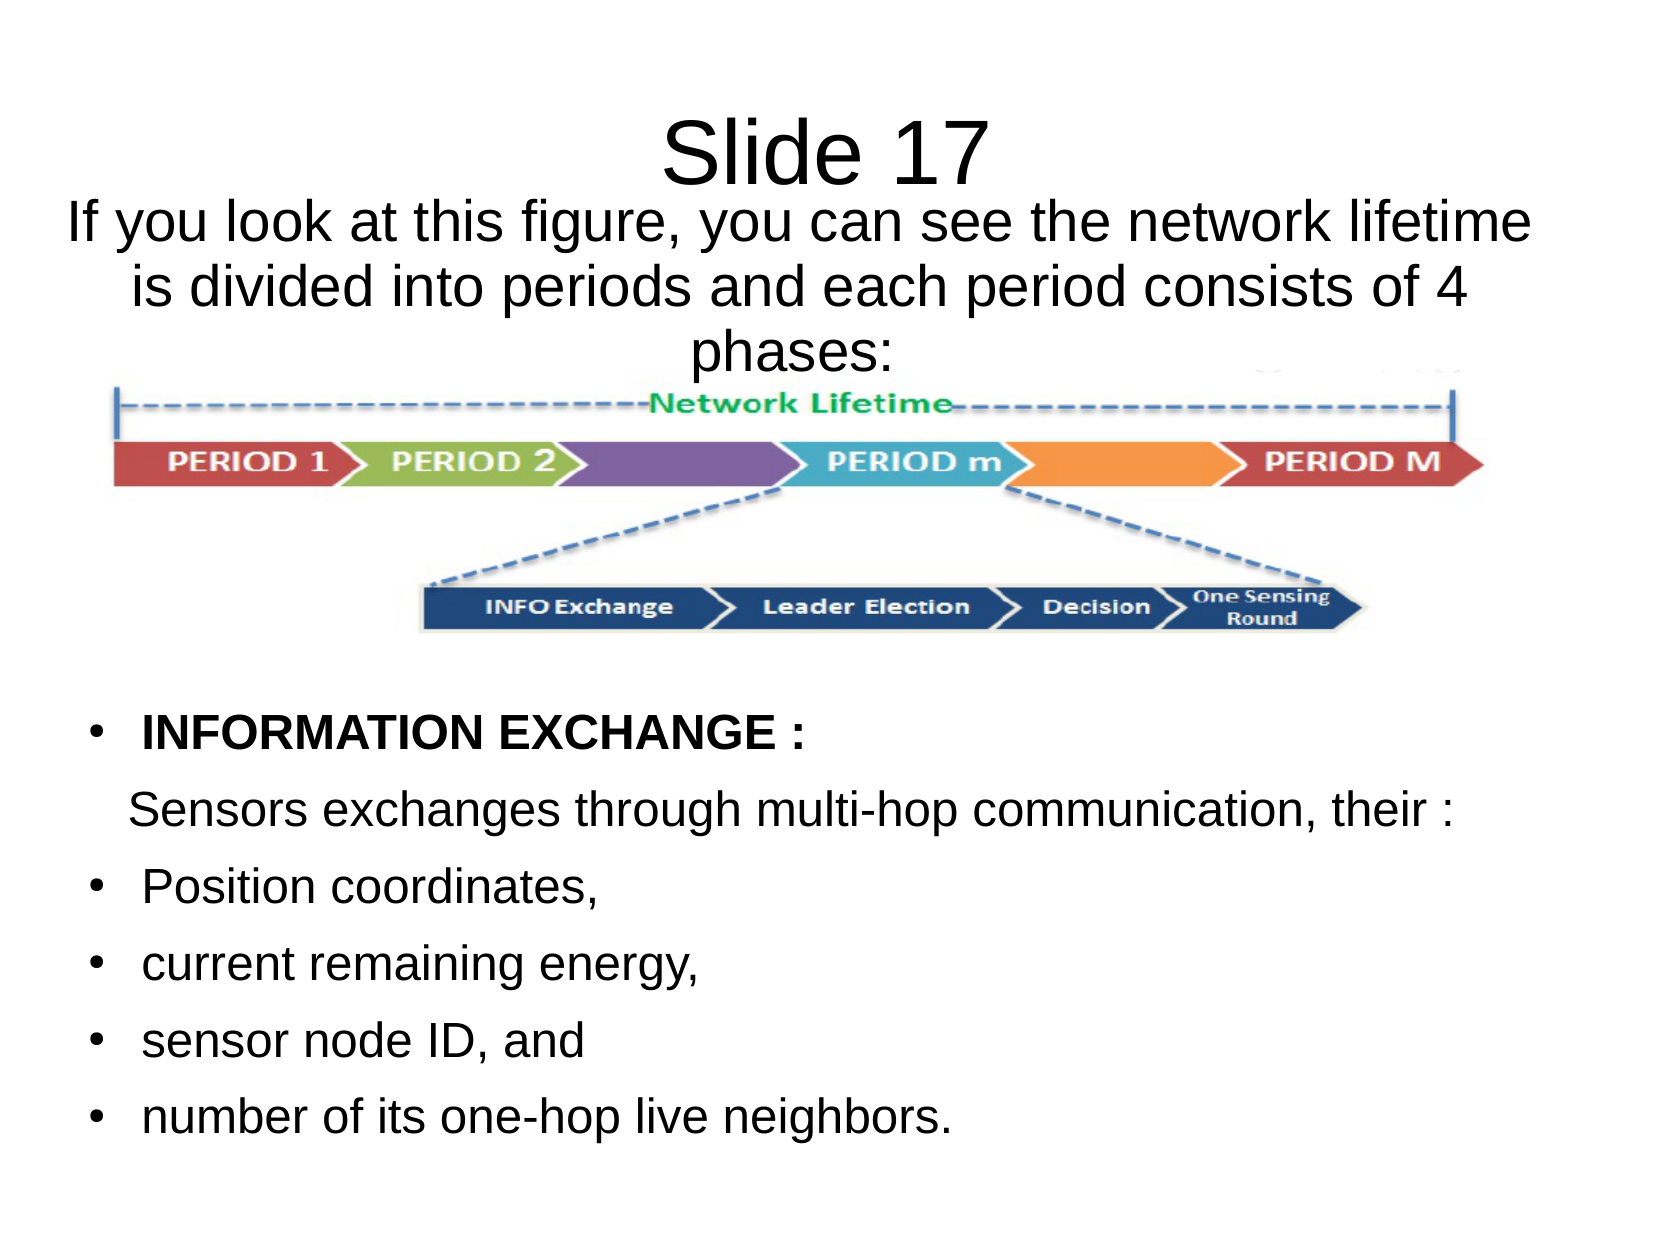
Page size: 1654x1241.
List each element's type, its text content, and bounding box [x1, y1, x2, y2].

title Slide 17 [82, 49, 1571, 257]
list INFORMATION EXCHANGE : Sensors exchanges through multi-hop communication, their : Position coordinates, current remaining energy, sensor node ID, and number of its one-hop live neighbors. [75, 705, 1576, 1156]
title If you look at this figure, you can see the network lifetime is divided into periods and each period consists of 4 phases: [56, 182, 1546, 391]
picture [60, 391, 1531, 676]
